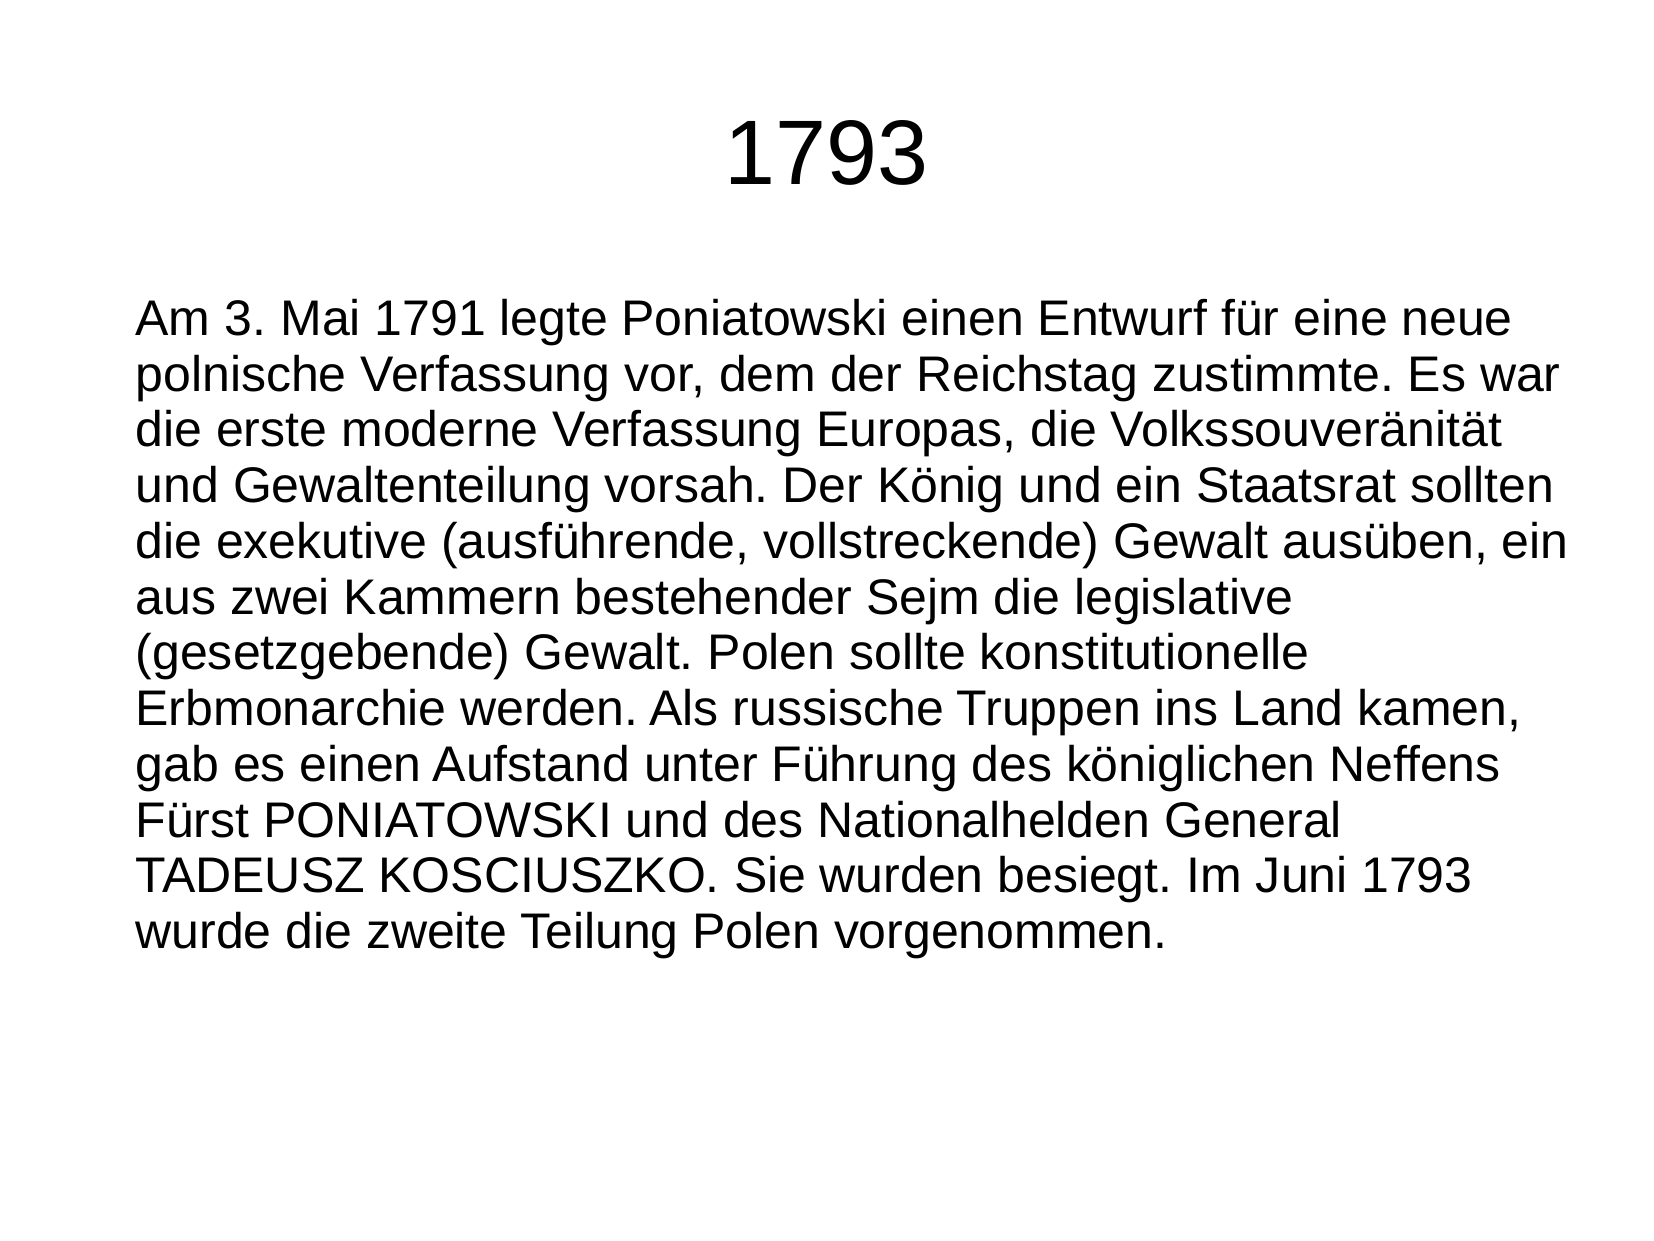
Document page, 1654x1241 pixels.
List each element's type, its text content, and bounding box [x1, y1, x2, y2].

list Am 3. Mai 1791 legte Poniatowski einen Entwurf für eine neue polnische Verfassung vor, dem der Reichstag zustimmte. Es war die erste moderne Verfassung Europas, die Volkssouveränität und Gewaltenteilung vorsah. Der König und ein Staatsrat sollten die exekutive (ausführende, vollstreckende) Gewalt ausüben, ein aus zwei Kammern bestehender Sejm die legislative (gesetzgebende) Gewalt. Polen sollte konstitutionelle Erbmonarchie werden. Als russische Truppen ins Land kamen, gab es einen Aufstand unter Führung des königlichen Neffens Fürst PONIATOWSKI und des Nationalhelden General TADEUSZ KOSCIUSZKO. Sie wurden besiegt. Im Juni 1793 wurde die zweite Teilung Polen vorgenommen. [82, 290, 1571, 1010]
title 1793 [82, 49, 1571, 257]
